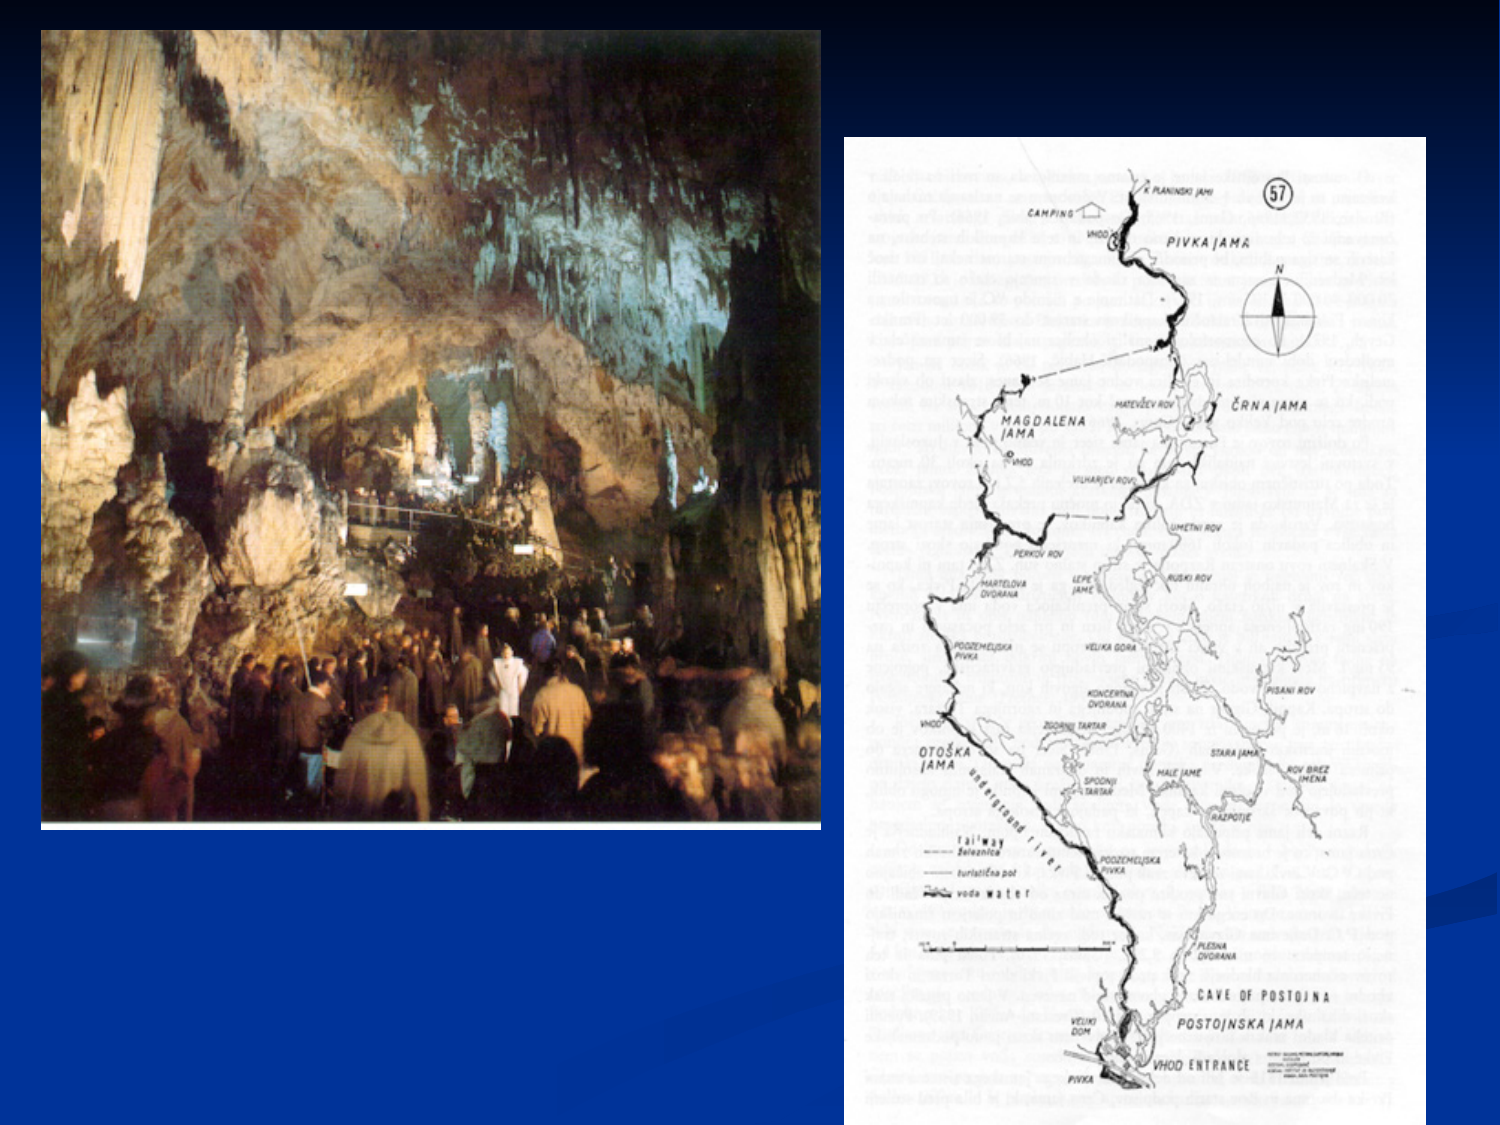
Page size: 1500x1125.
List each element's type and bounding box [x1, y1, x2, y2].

picture [41, 30, 821, 830]
picture [844, 137, 1426, 1125]
